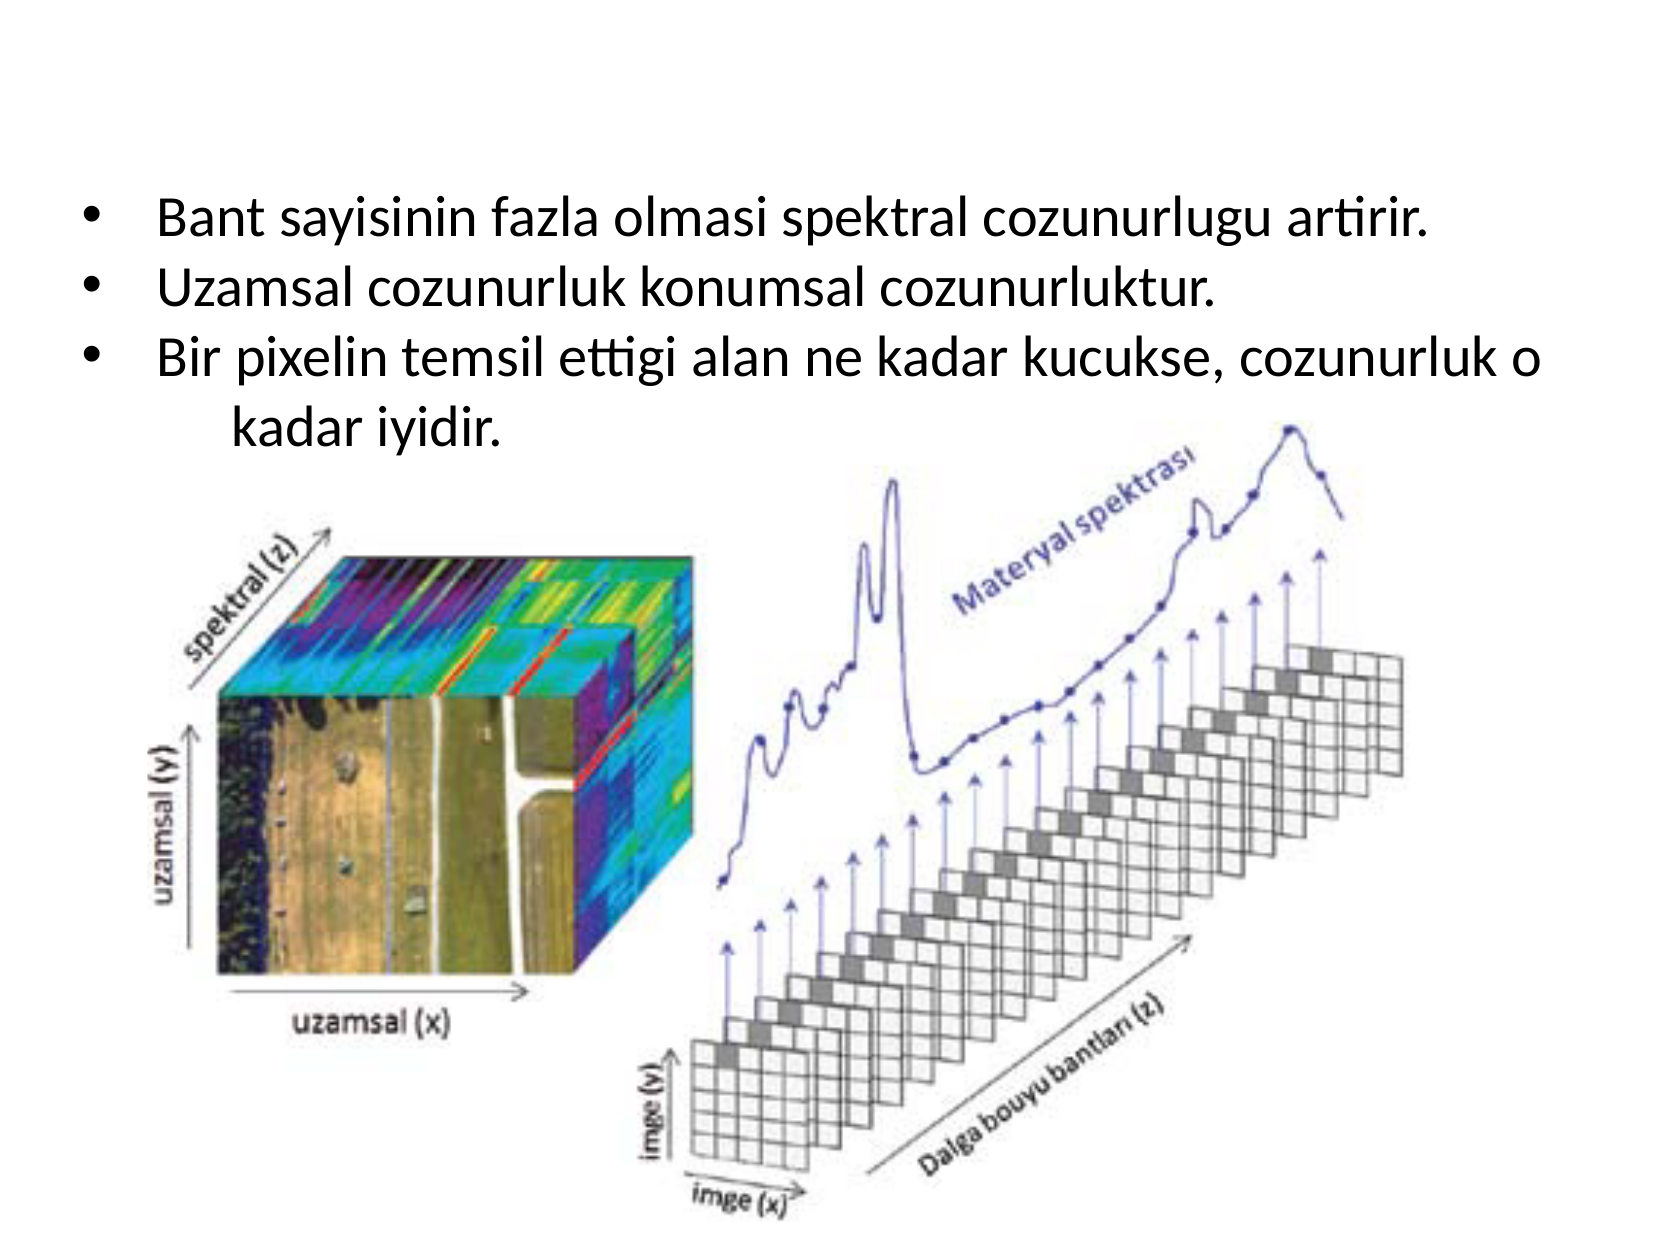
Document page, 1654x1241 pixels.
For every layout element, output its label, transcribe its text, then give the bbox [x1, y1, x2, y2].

text_box Bant sayisinin fazla olmasi spektral cozunurlugu artirir. Uzamsal cozunurluk konumsal cozunurluktur. Bir pixelin temsil ettigi alan ne kadar kucukse, cozunurluk o kadar iyidir. [66, 171, 1654, 469]
picture [147, 469, 1413, 1222]
